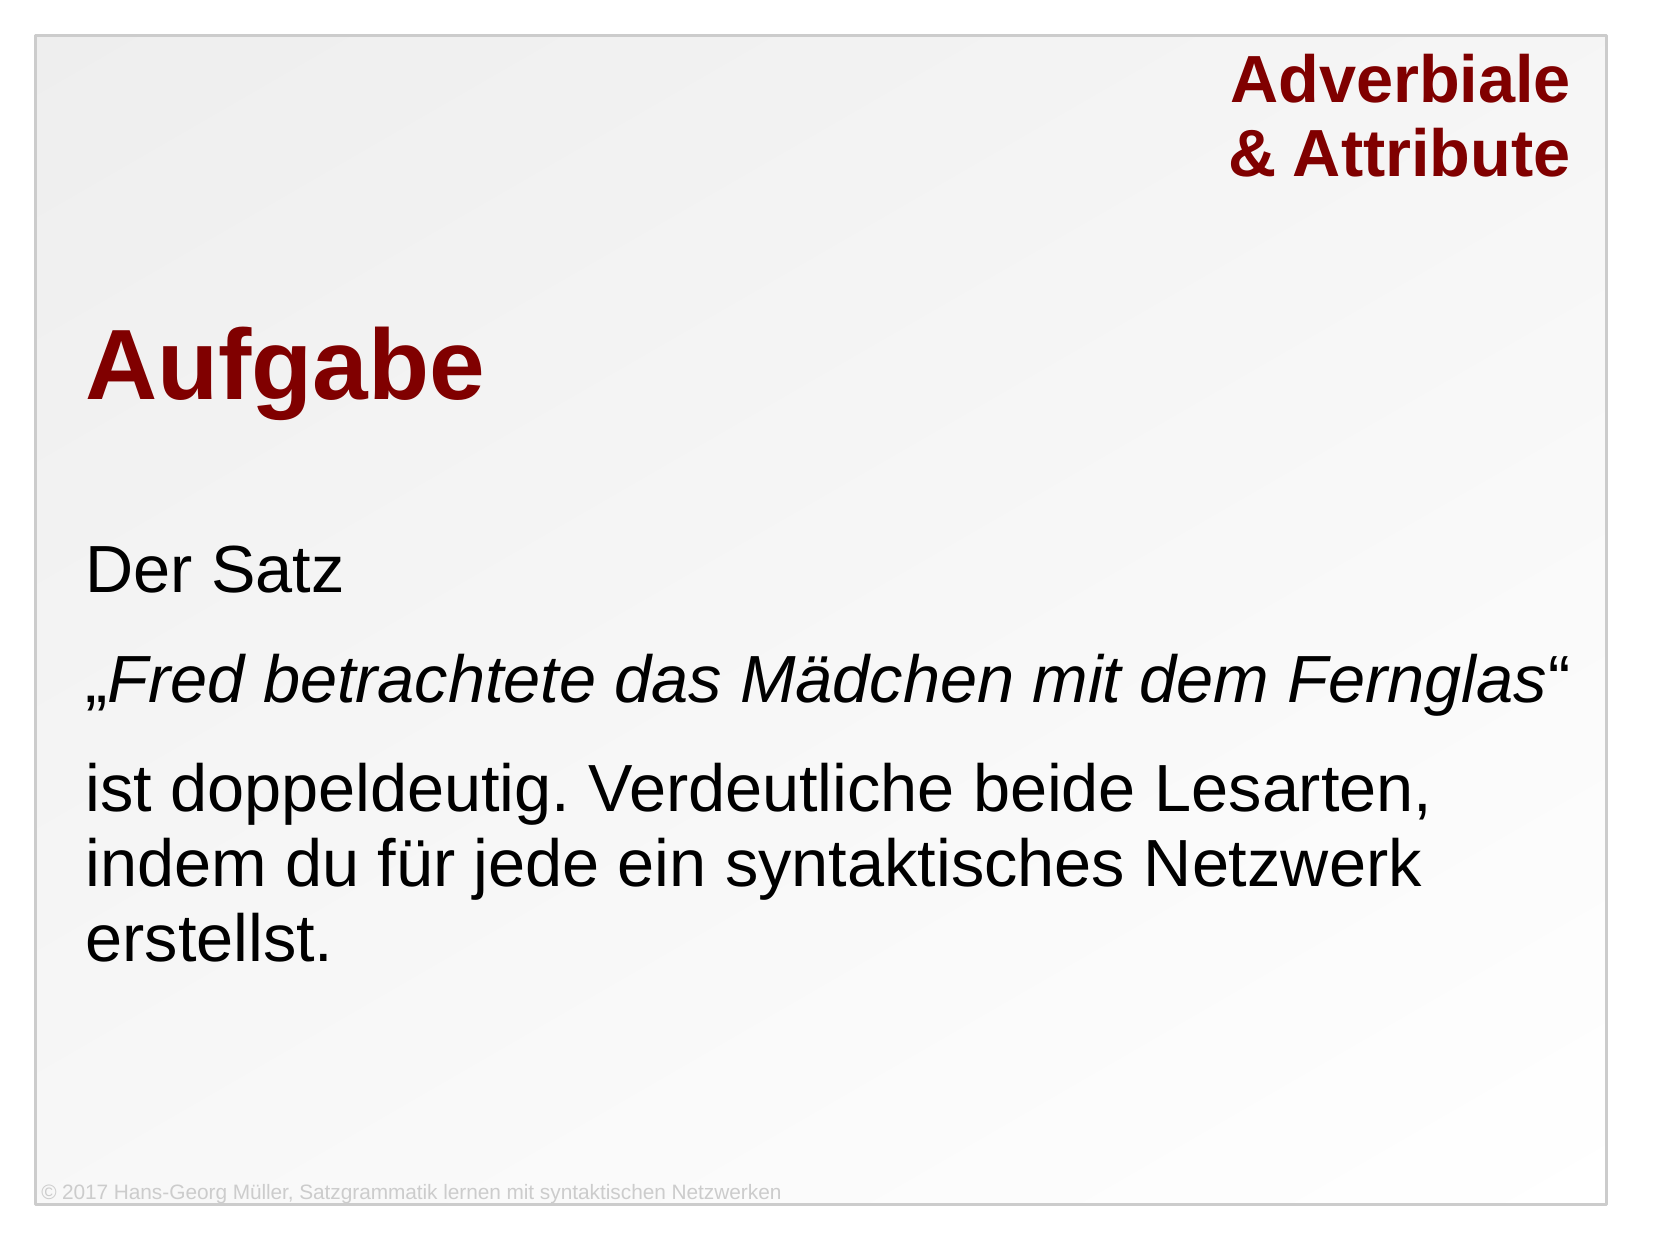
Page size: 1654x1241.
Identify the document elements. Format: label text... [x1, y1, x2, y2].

title Adverbiale & Attribute [82, 41, 1571, 192]
text_box Aufgabe Der Satz „Fred betrachtete das Mädchen mit dem Fernglas“ ist doppeldeutig. Verdeutliche beide Lesarten, indem du für jede ein syntaktisches Netzwerk erstellst. [70, 301, 1595, 989]
